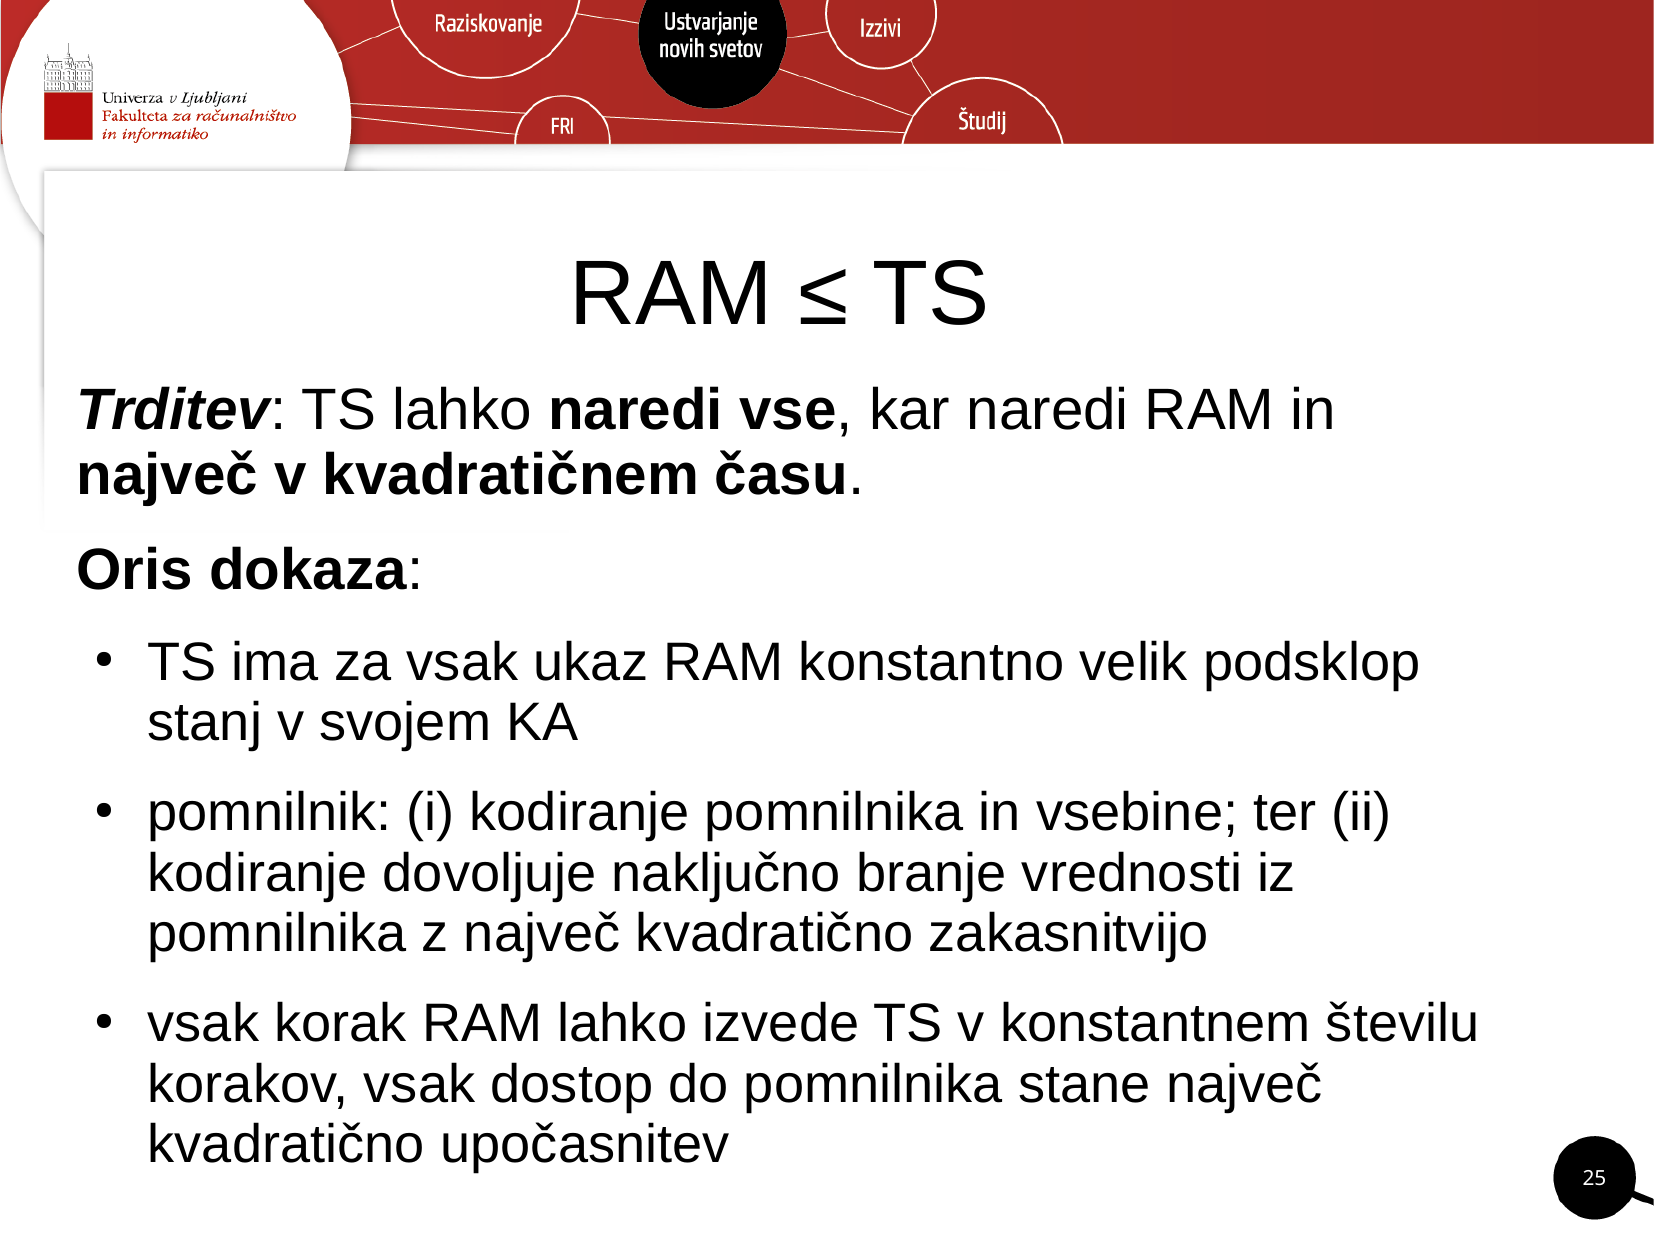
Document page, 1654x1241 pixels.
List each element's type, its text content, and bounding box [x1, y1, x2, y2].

list Trditev: TS lahko naredi vse, kar naredi RAM in največ v kvadratičnem času. Oris dokaza: TS ima za vsak ukaz RAM konstantno velik podsklop stanj v svojem KA pomnilnik: (i) kodiranje pomnilnika in vsebine; ter (ii) kodiranje dovoljuje naključno branje vrednosti iz pomnilnika z največ kvadratično zakasnitvijo vsak korak RAM lahko izvede TS v konstantnem številu korakov, vsak dostop do pomnilnika stane največ kvadratično upočasnitev [76, 376, 1532, 1158]
text_box <številka> [1553, 1145, 1636, 1212]
picture [0, 0, 1654, 1241]
title RAM ≤ TS [35, 188, 1524, 397]
